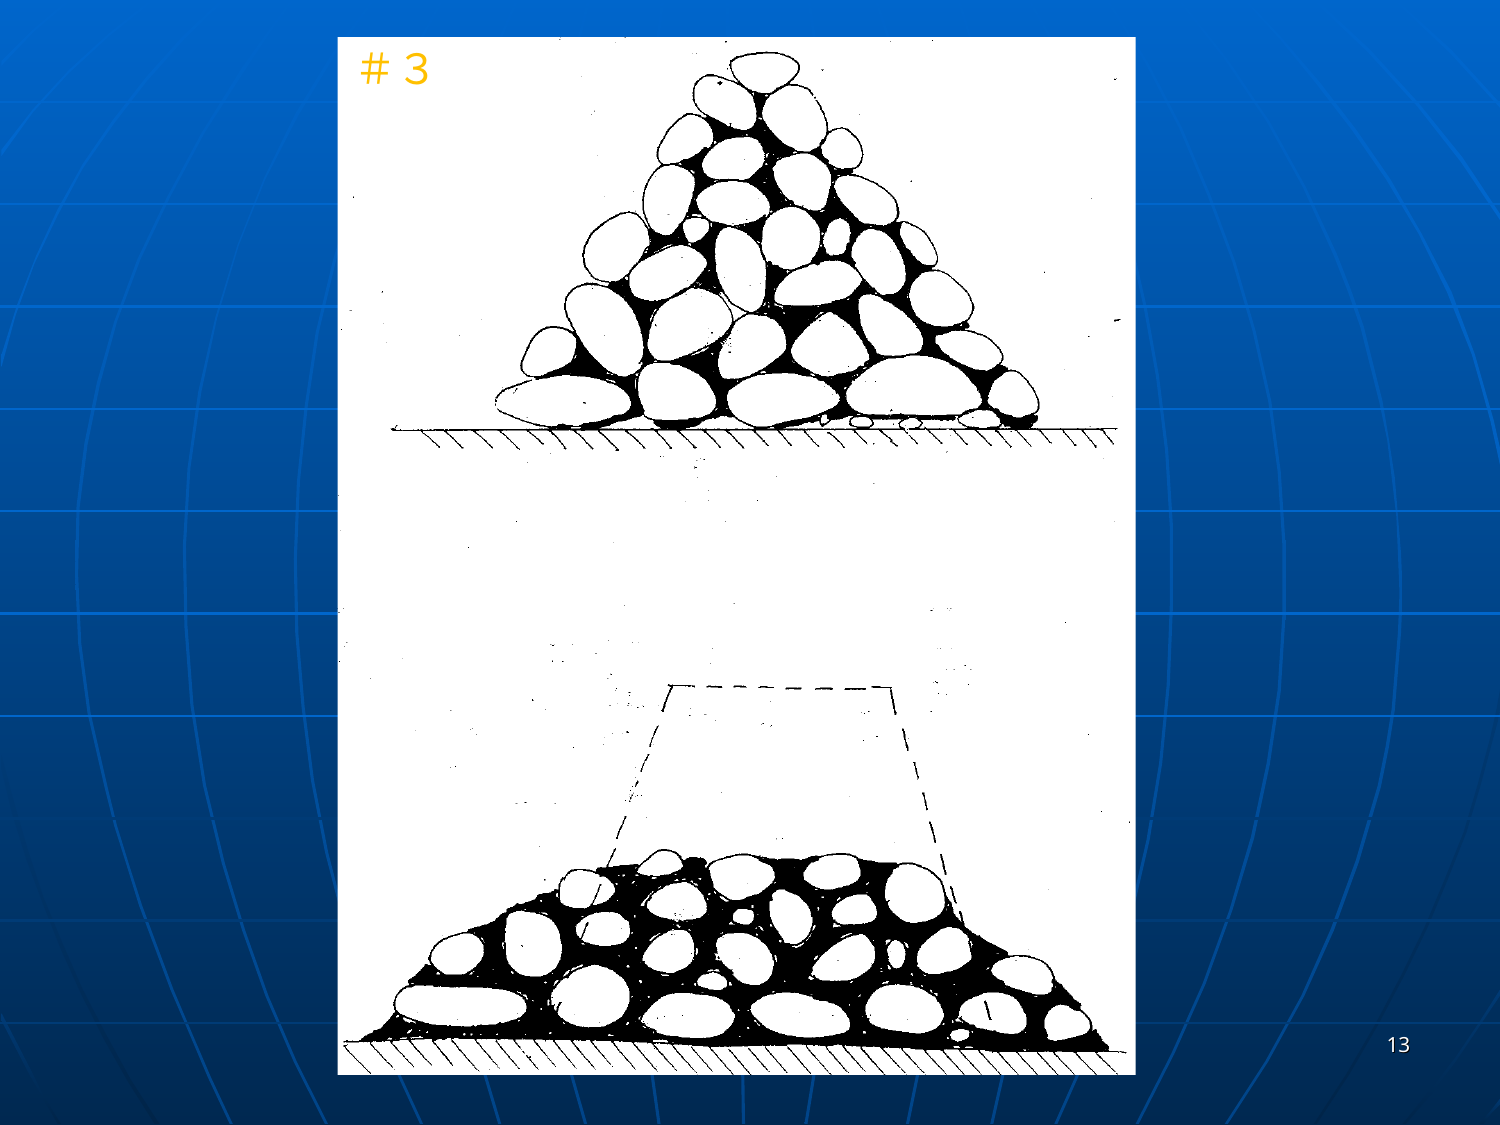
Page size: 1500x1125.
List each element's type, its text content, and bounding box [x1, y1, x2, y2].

picture [337, 37, 1136, 1075]
text_box <編號> [1074, 1024, 1426, 1100]
text_box ＃３ [339, 35, 454, 101]
